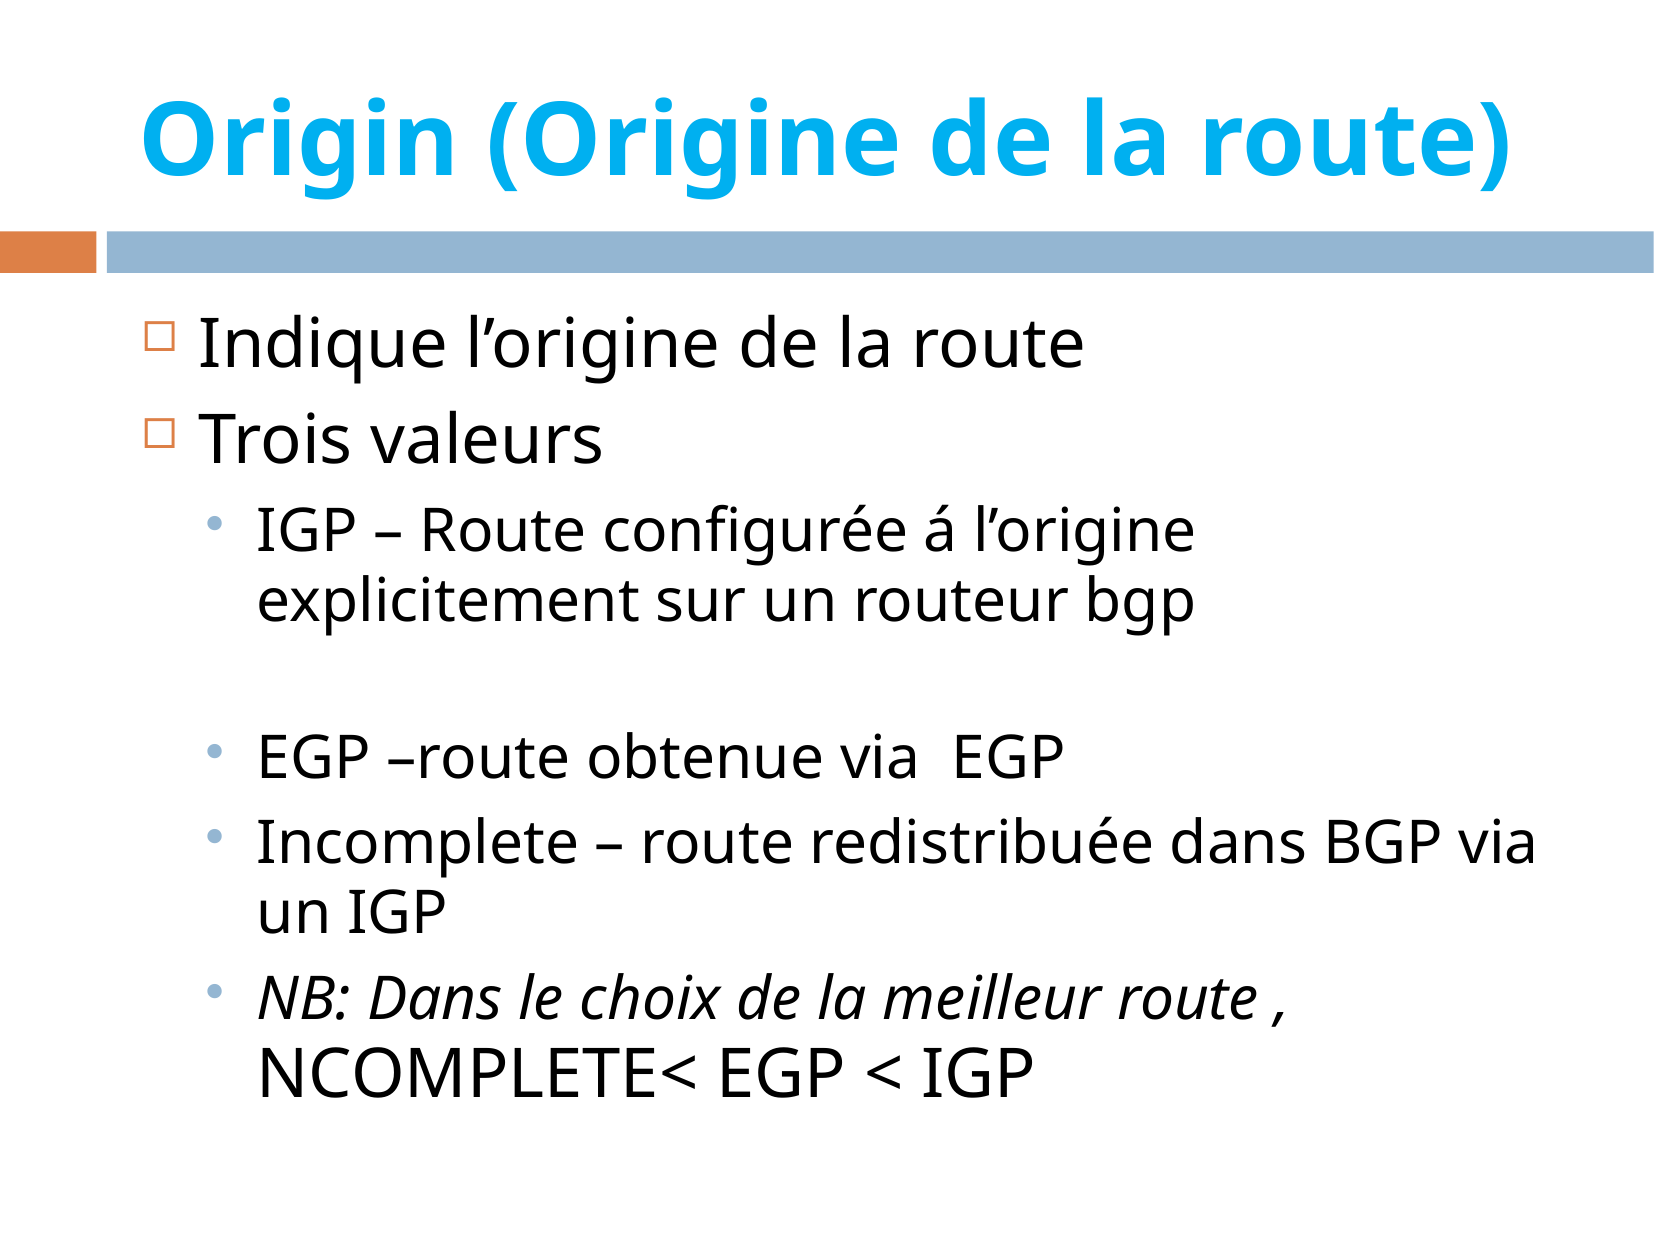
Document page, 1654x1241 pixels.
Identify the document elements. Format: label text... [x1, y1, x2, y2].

title Origin (Origine de la route)‏ [123, 41, 1530, 249]
list Indique l’origine de la route Trois valeurs IGP – Route configurée á l’origine explicitement sur un routeur bgp EGP –route obtenue via EGP Incomplete – route redistribuée dans BGP via un IGP NB: Dans le choix de la meilleur route , NCOMPLETE< EGP < IGP [123, 289, 1558, 1131]
